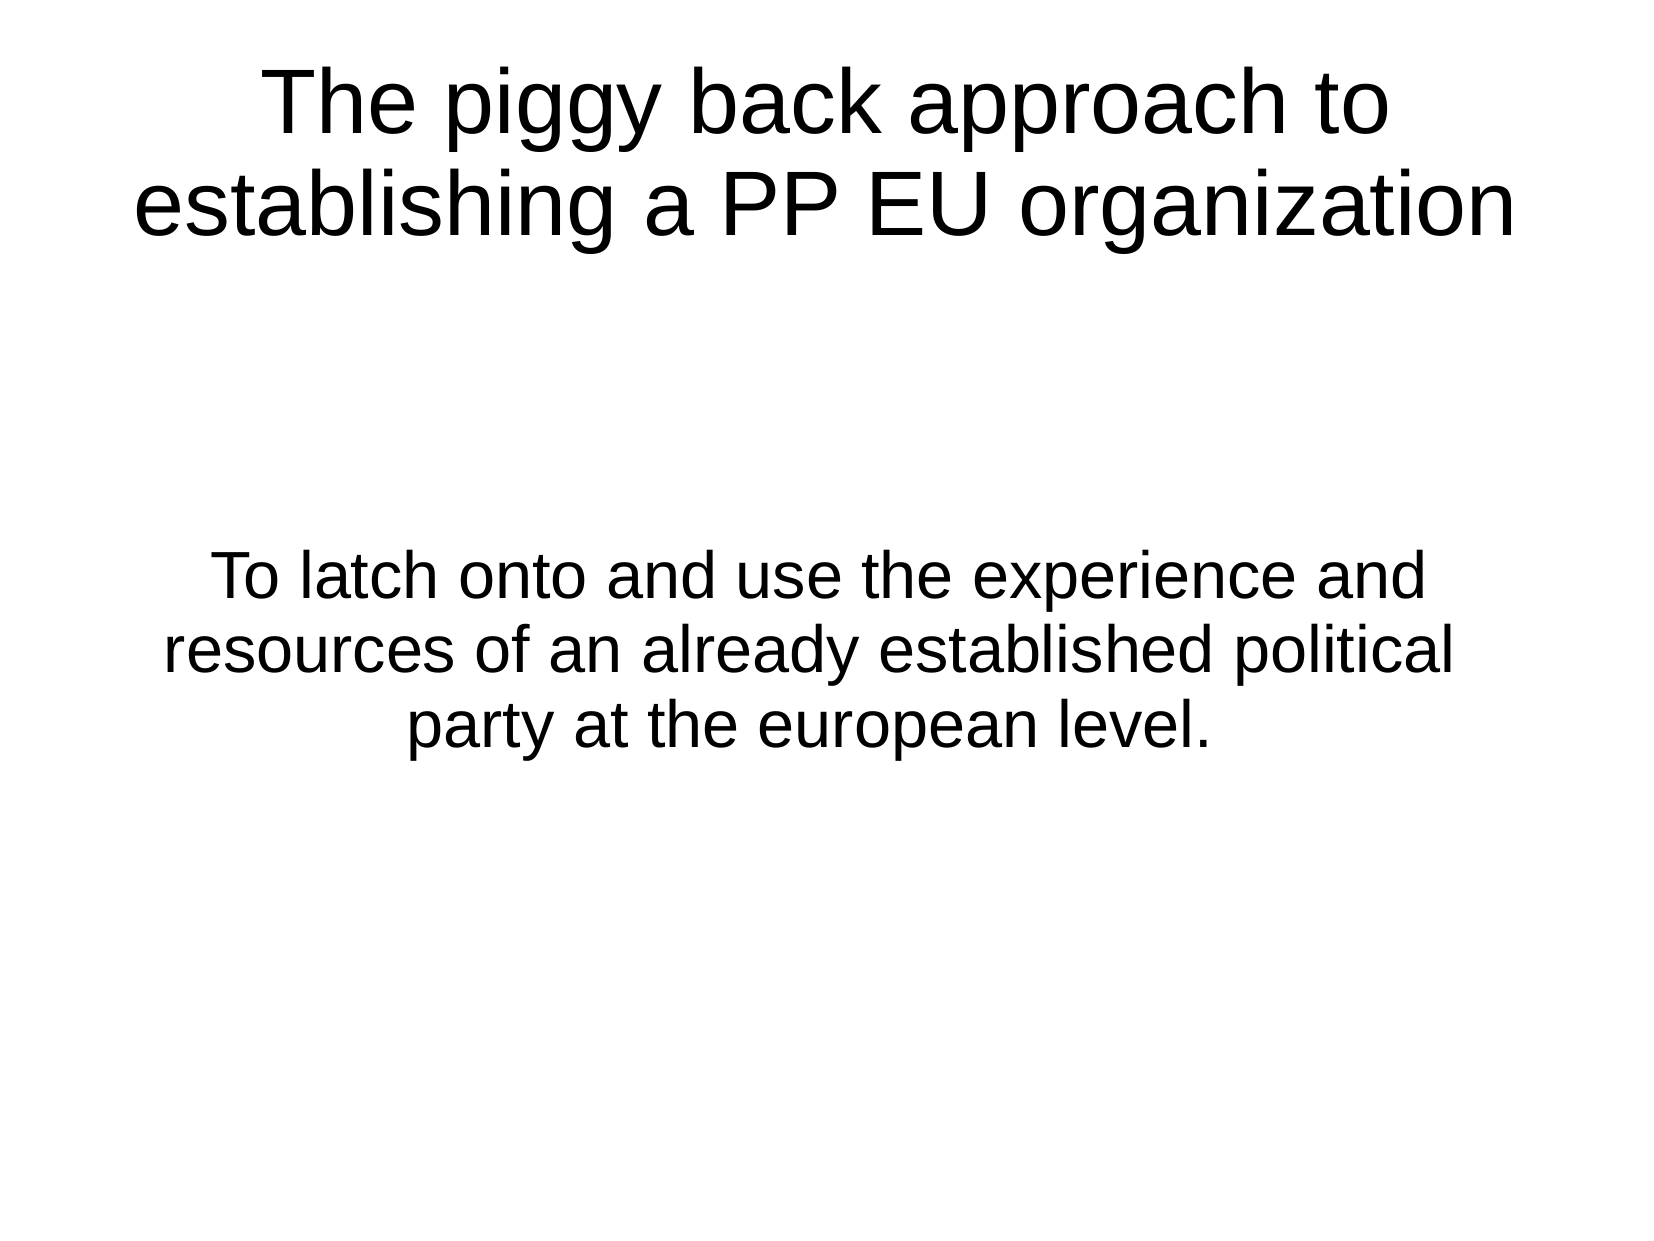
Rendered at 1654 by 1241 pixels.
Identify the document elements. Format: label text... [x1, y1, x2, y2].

title The piggy back approach to establishing a PP EU organization [82, 49, 1571, 257]
subtitle To latch onto and use the experience and resources of an already established political party at the european level. [82, 290, 1538, 1010]
